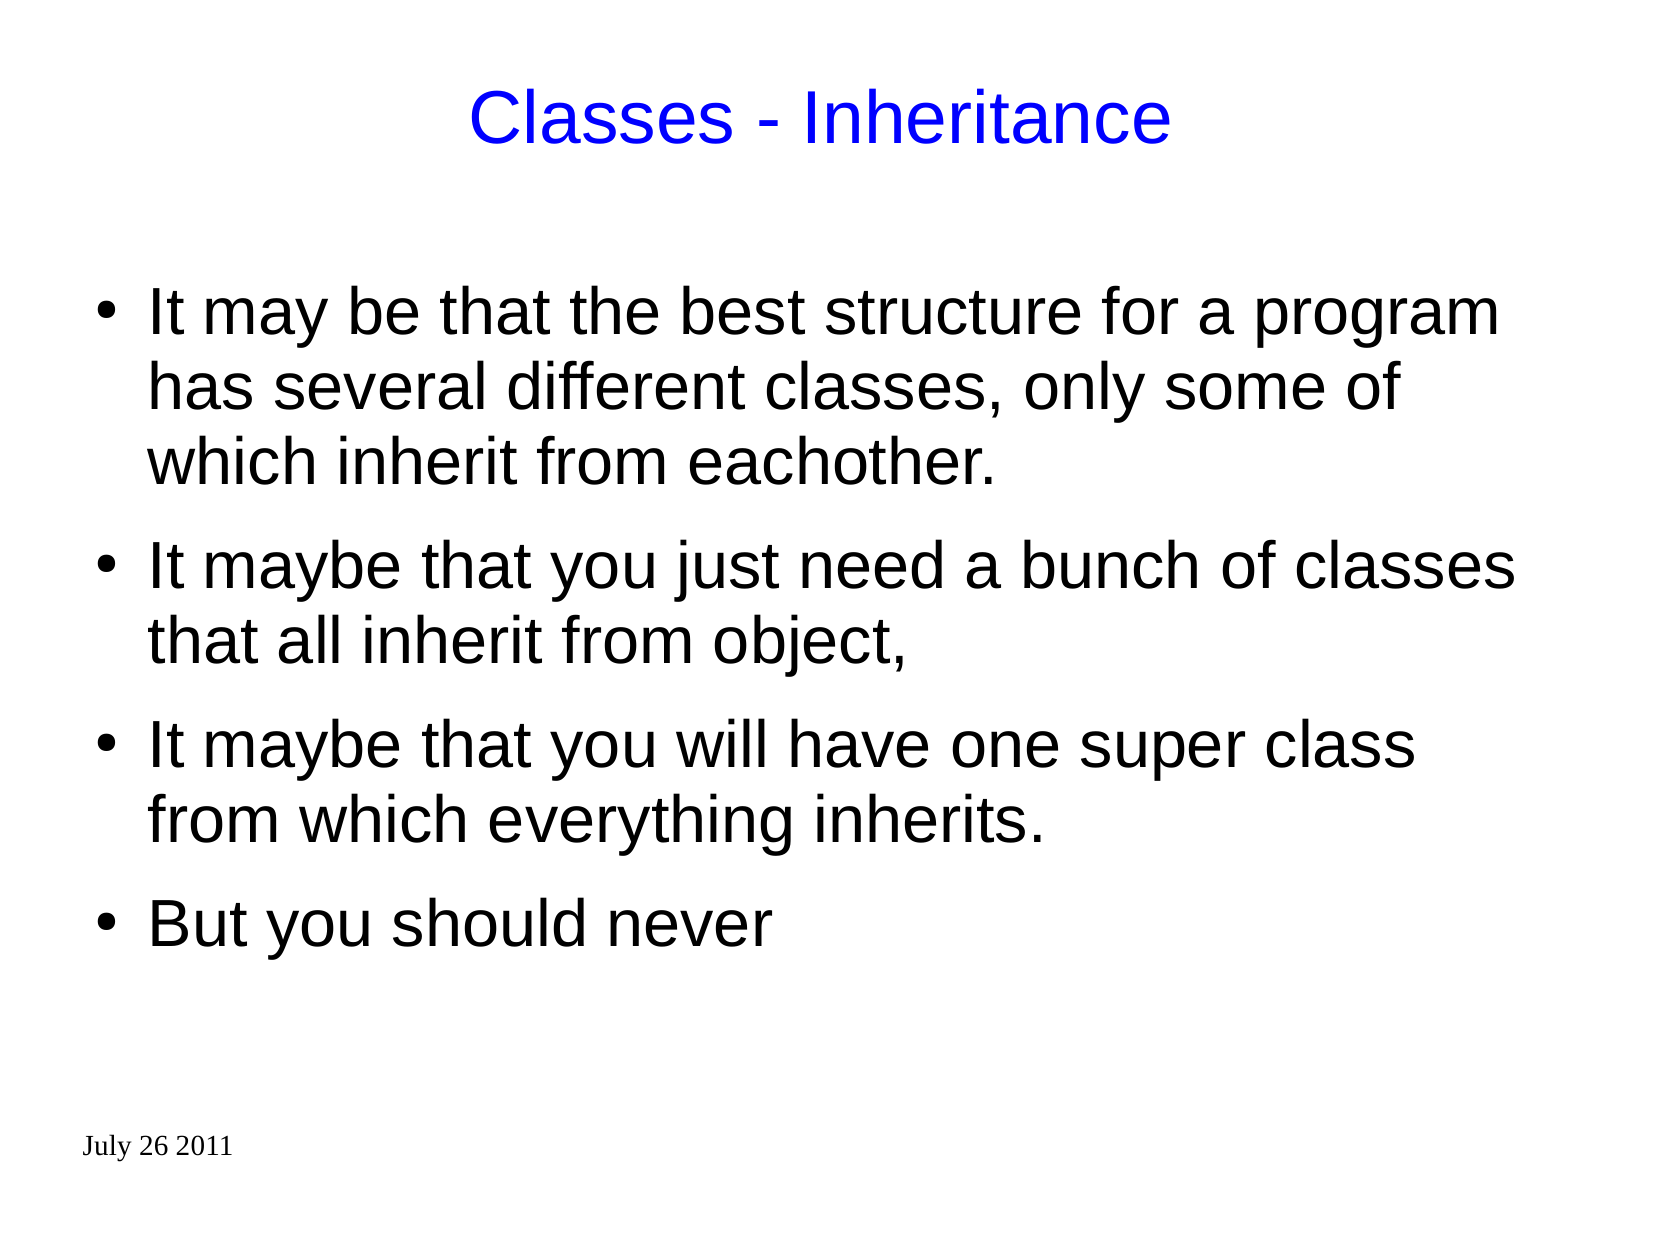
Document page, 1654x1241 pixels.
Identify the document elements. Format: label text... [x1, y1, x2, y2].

list It may be that the best structure for a program has several different classes, only some of which inherit from eachother. It maybe that you just need a bunch of classes that all inherit from object, It maybe that you will have one super class from which everything inherits. But you should never [76, 274, 1565, 1093]
title Classes - Inheritance [76, 58, 1565, 178]
